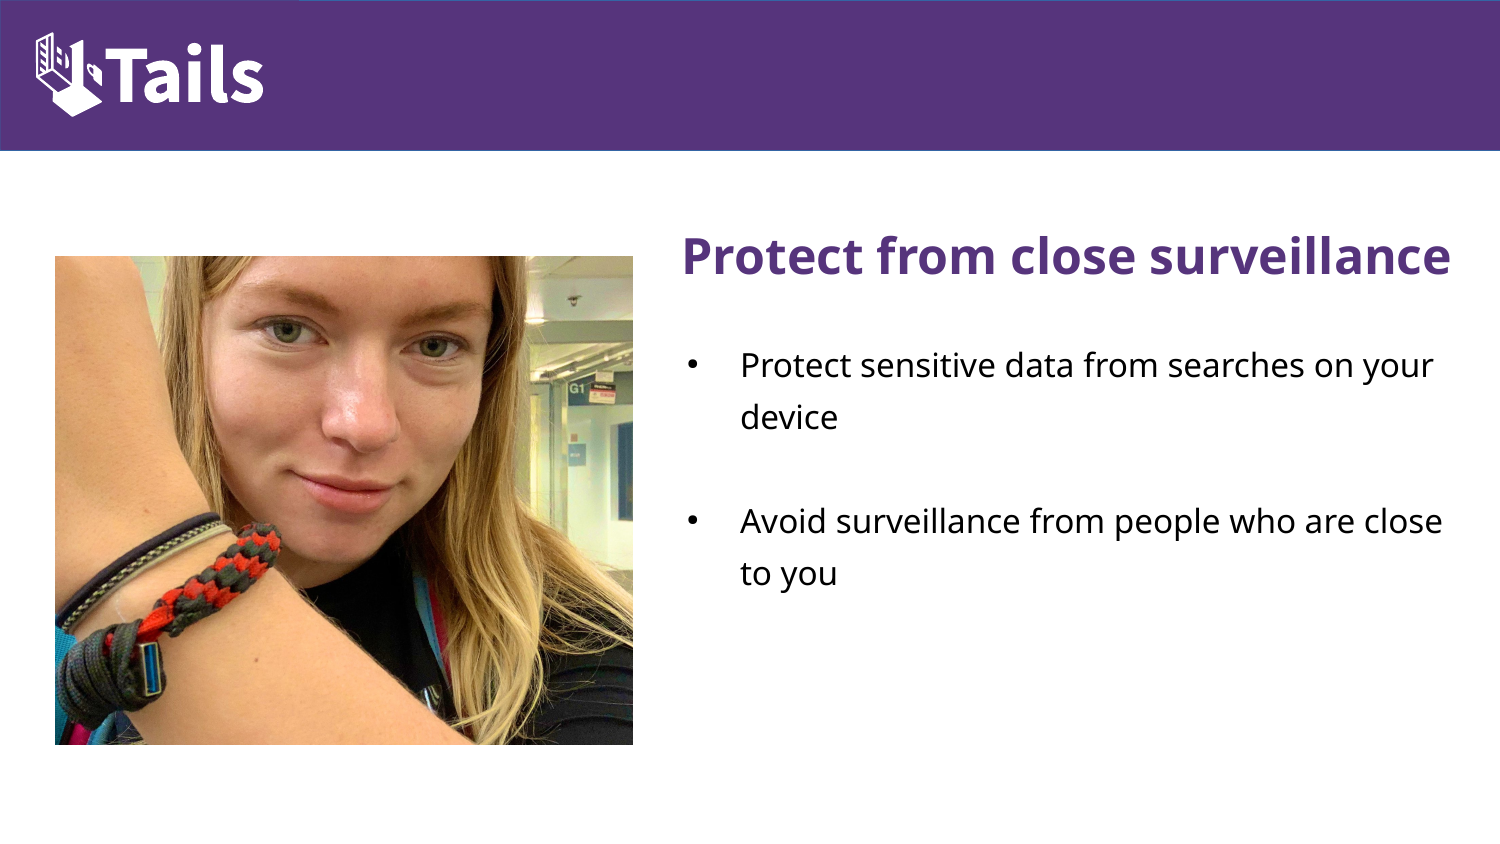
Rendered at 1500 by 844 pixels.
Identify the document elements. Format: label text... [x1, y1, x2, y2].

picture [55, 256, 633, 745]
title Protect from close surveillance [680, 192, 1463, 319]
list Protect sensitive data from searches on your device Avoid surveillance from people who are close to you [669, 335, 1463, 826]
